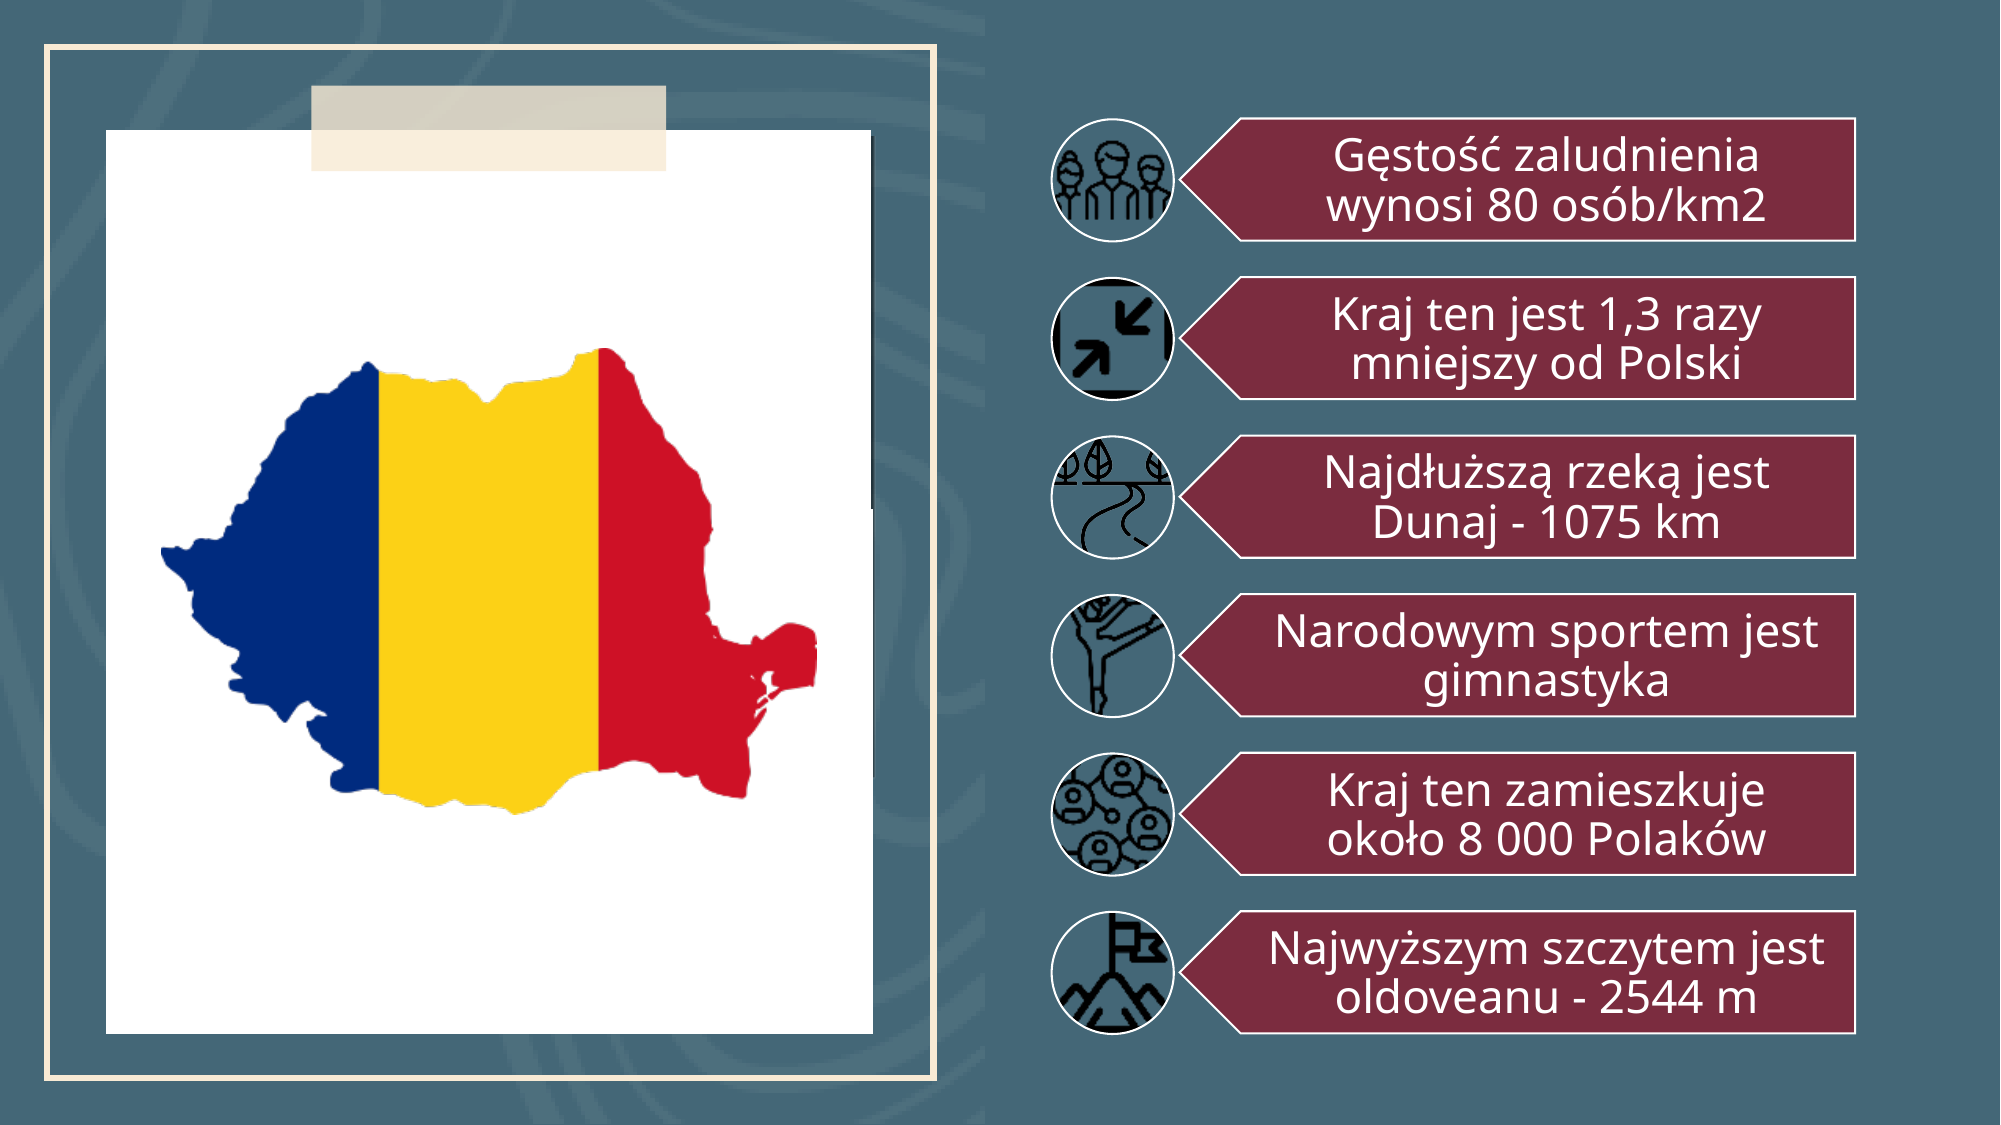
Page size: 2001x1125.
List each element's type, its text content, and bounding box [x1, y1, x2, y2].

text_box [1051, 594, 1174, 718]
picture [106, 348, 873, 1034]
text_box Kraj ten jest 1,3 razy mniejszy od Polski [1179, 277, 1856, 400]
text_box [1051, 436, 1174, 559]
text_box Narodowym sportem jest gimnastyka [1179, 594, 1856, 717]
text_box Najdłuższą rzeką jest Dunaj - 1075 km [1179, 435, 1856, 558]
text_box [1051, 277, 1174, 400]
text_box [1051, 911, 1174, 1034]
text_box Gęstość zaludnienia wynosi 80 osób/km2 [1179, 118, 1856, 241]
text_box [1051, 119, 1174, 242]
text_box [1051, 753, 1174, 876]
text_box Najwyższym szczytem jest oldoveanu - 2544 m [1179, 911, 1856, 1034]
text_box Kraj ten zamieszkuje około 8 000 Polaków [1179, 752, 1856, 875]
